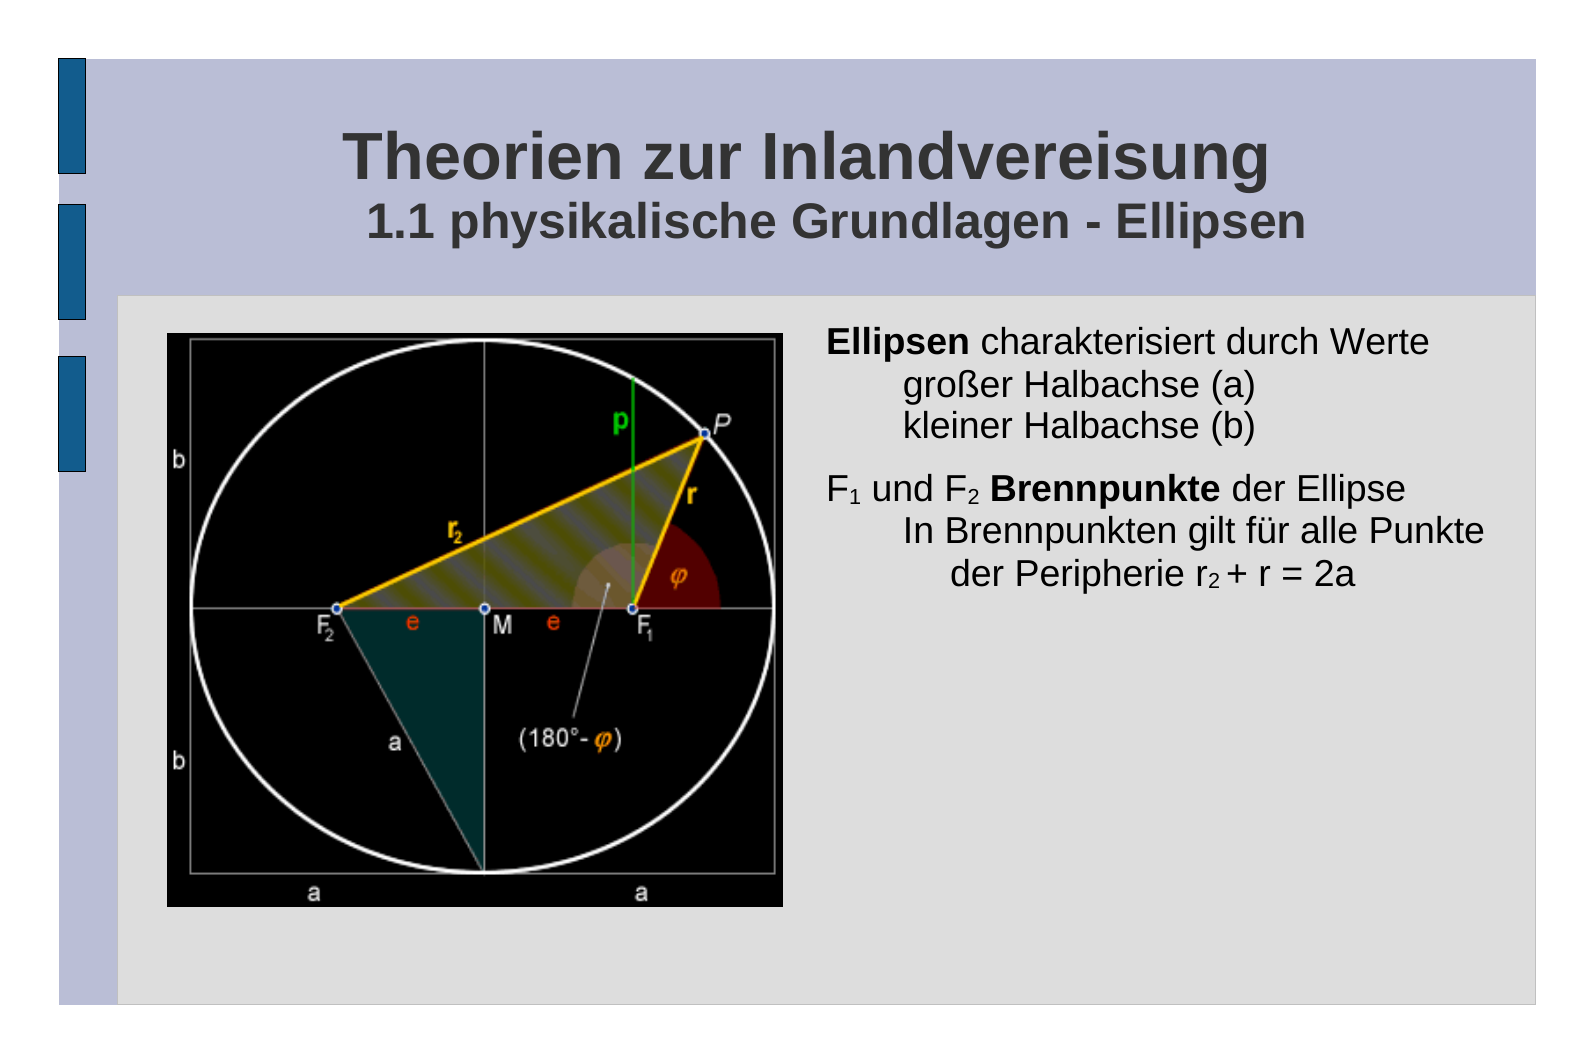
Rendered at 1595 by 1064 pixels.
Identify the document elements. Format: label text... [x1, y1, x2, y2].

picture [167, 333, 783, 907]
list Ellipsen charakterisiert durch Werte großer Halbachse (a) kleiner Halbachse (b) F1 und F2 Brennpunkte der Ellipse In Brennpunkten gilt für alle Punkte der Peripherie r2 + r = 2a [808, 321, 1531, 713]
title Theorien zur Inlandvereisung 1.1 physikalische Grundlagen - Ellipsen [171, 96, 1433, 273]
